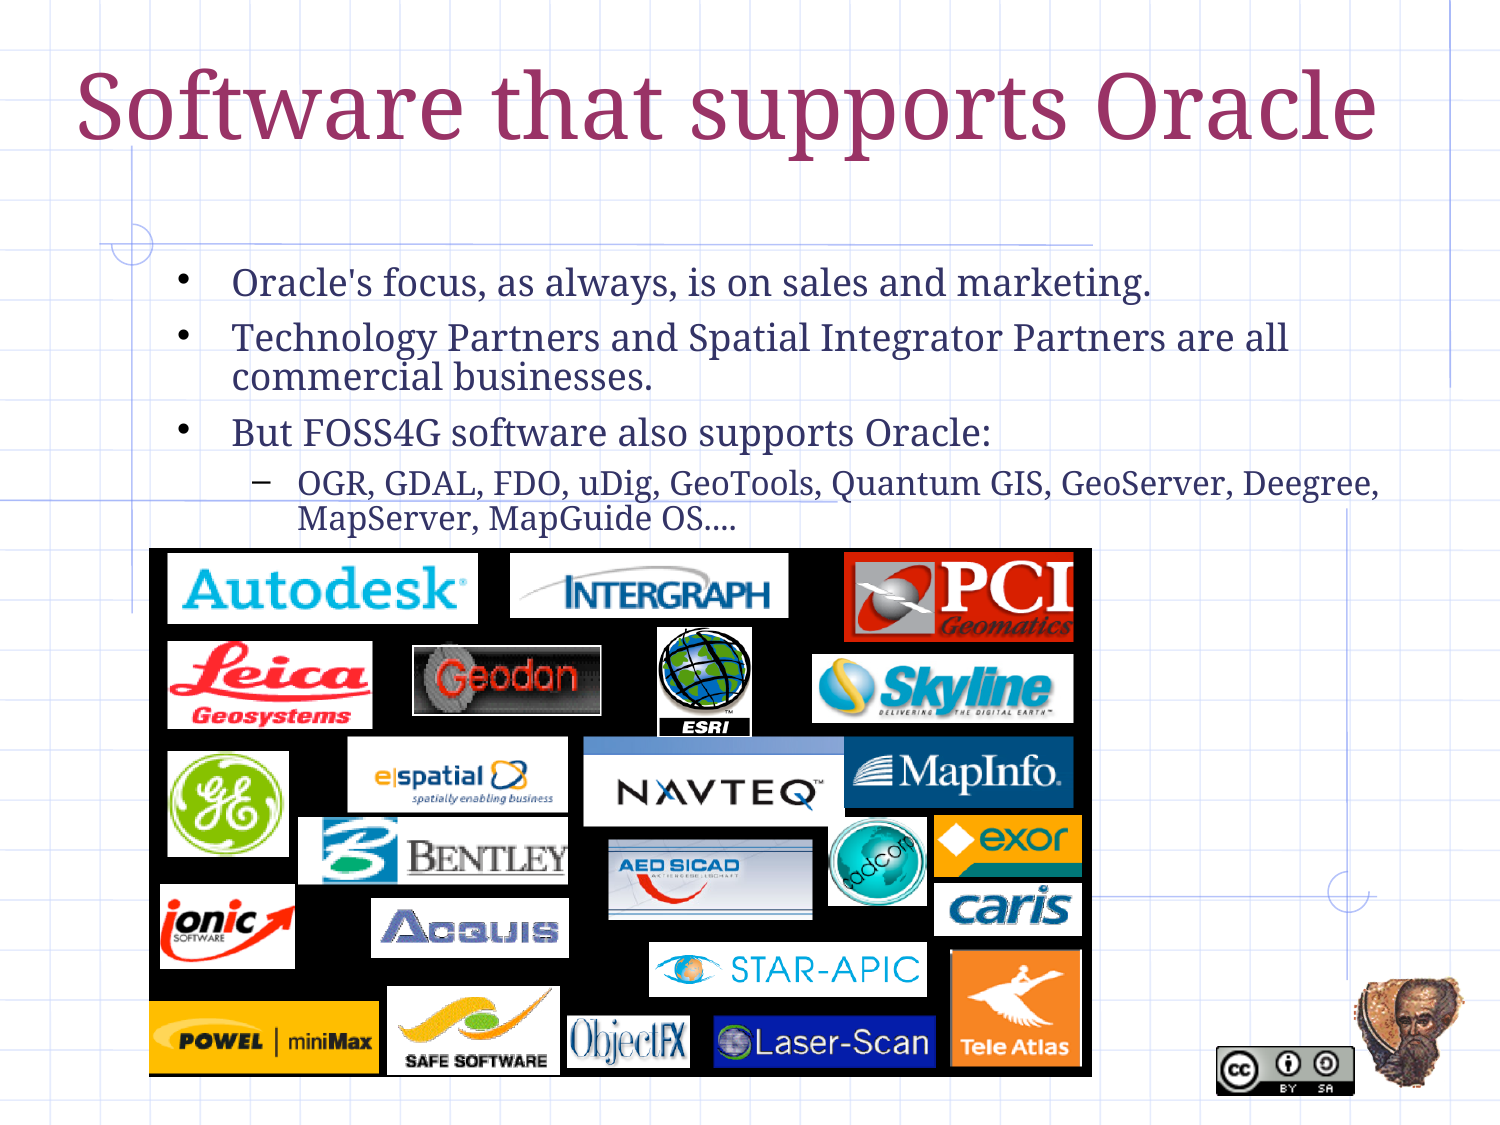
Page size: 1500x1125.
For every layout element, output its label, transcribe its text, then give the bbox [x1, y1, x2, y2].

title Software that supports Oracle [74, 45, 1424, 177]
picture [1216, 976, 1465, 1096]
picture [149, 548, 1092, 1077]
list Oracle's focus, as always, is on sales and marketing. Technology Partners and Spatial Integrator Partners are all commercial businesses. But FOSS4G software also supports Oracle: OGR, GDAL, FDO, uDig, GeoTools, Quantum GIS, GeoServer, Deegree, MapServer, MapGuide OS.... [177, 265, 1409, 547]
